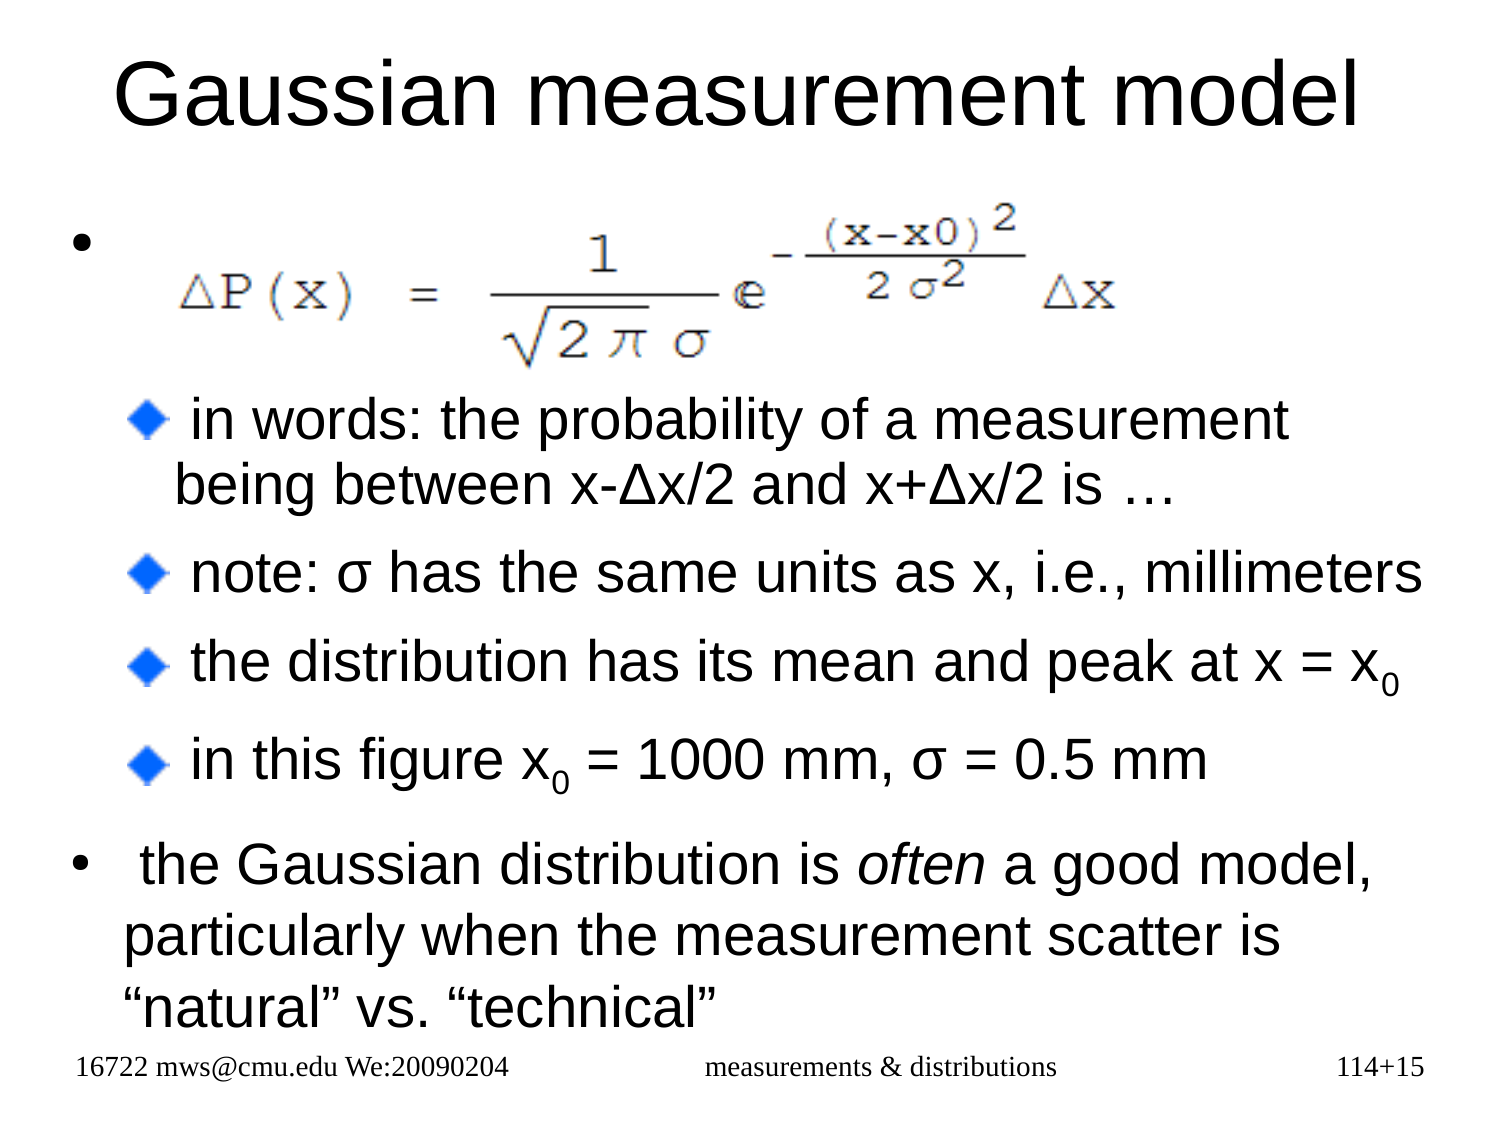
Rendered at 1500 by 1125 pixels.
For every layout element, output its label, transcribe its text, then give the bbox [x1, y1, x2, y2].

picture [174, 199, 1126, 376]
list in words: the probability of a measurement being between x-Δx/2 and x+Δx/2 is … note: σ has the same units as x, i.e., millimeters the distribution has its mean and peak at x = x0 in this figure x0 = 1000 mm, σ = 0.5 mm the Gaussian distribution is often a good model, particularly when the measurement scatter is “natural” vs. “technical” [37, 199, 1463, 1045]
title Gaussian measurement model [62, 34, 1413, 153]
